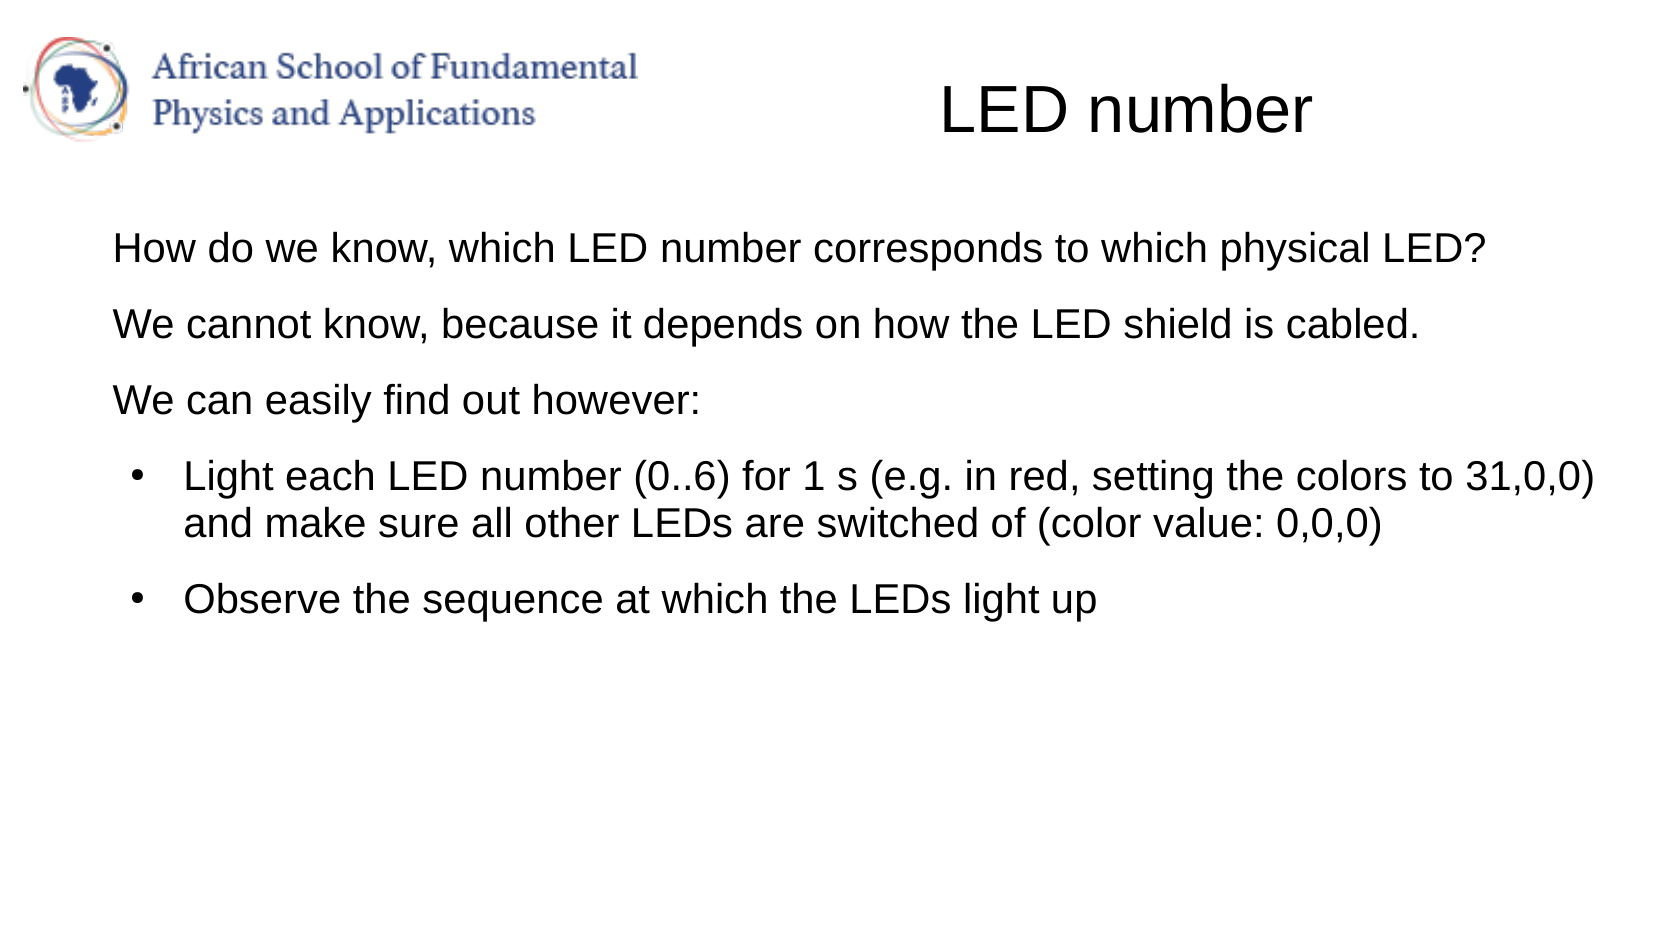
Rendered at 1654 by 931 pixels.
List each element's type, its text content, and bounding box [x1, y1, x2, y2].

list How do we know, which LED number corresponds to which physical LED? We cannot know, because it depends on how the LED shield is cabled. We can easily find out however: Light each LED number (0..6) for 1 s (e.g. in red, setting the colors to 31,0,0) and make sure all other LEDs are switched of (color value: 0,0,0) Observe the sequence at which the LEDs light up [112, 225, 1601, 765]
title LED number [679, 32, 1576, 188]
picture [23, 37, 638, 142]
